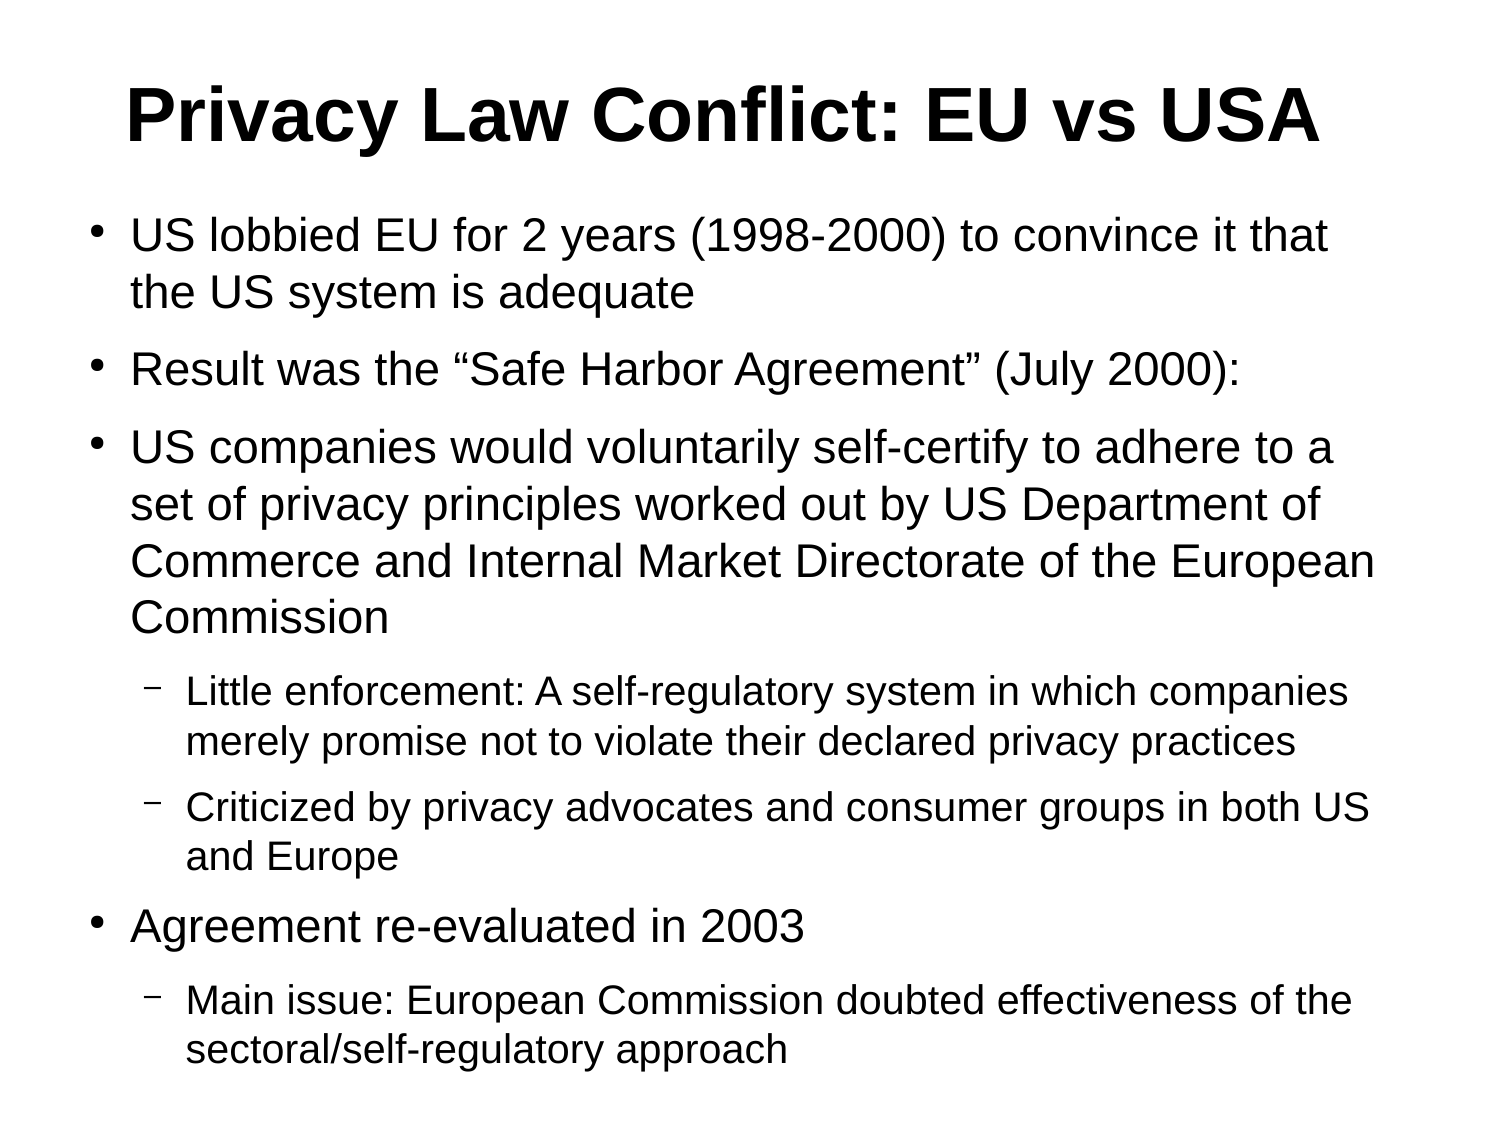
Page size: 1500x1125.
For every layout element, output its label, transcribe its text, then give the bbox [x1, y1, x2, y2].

list US lobbied EU for 2 years (1998-2000) to convince it that the US system is adequate Result was the “Safe Harbor Agreement” (July 2000): US companies would voluntarily self-certify to adhere to a set of privacy principles worked out by US Department of Commerce and Internal Market Directorate of the European Commission Little enforcement: A self-regulatory system in which companies merely promise not to violate their declared privacy practices Criticized by privacy advocates and consumer groups in both US and Europe Agreement re-evaluated in 2003 Main issue: European Commission doubted effectiveness of the sectoral/self-regulatory approach [75, 204, 1395, 1075]
title Privacy Law Conflict: EU vs USA [75, 44, 1425, 177]
